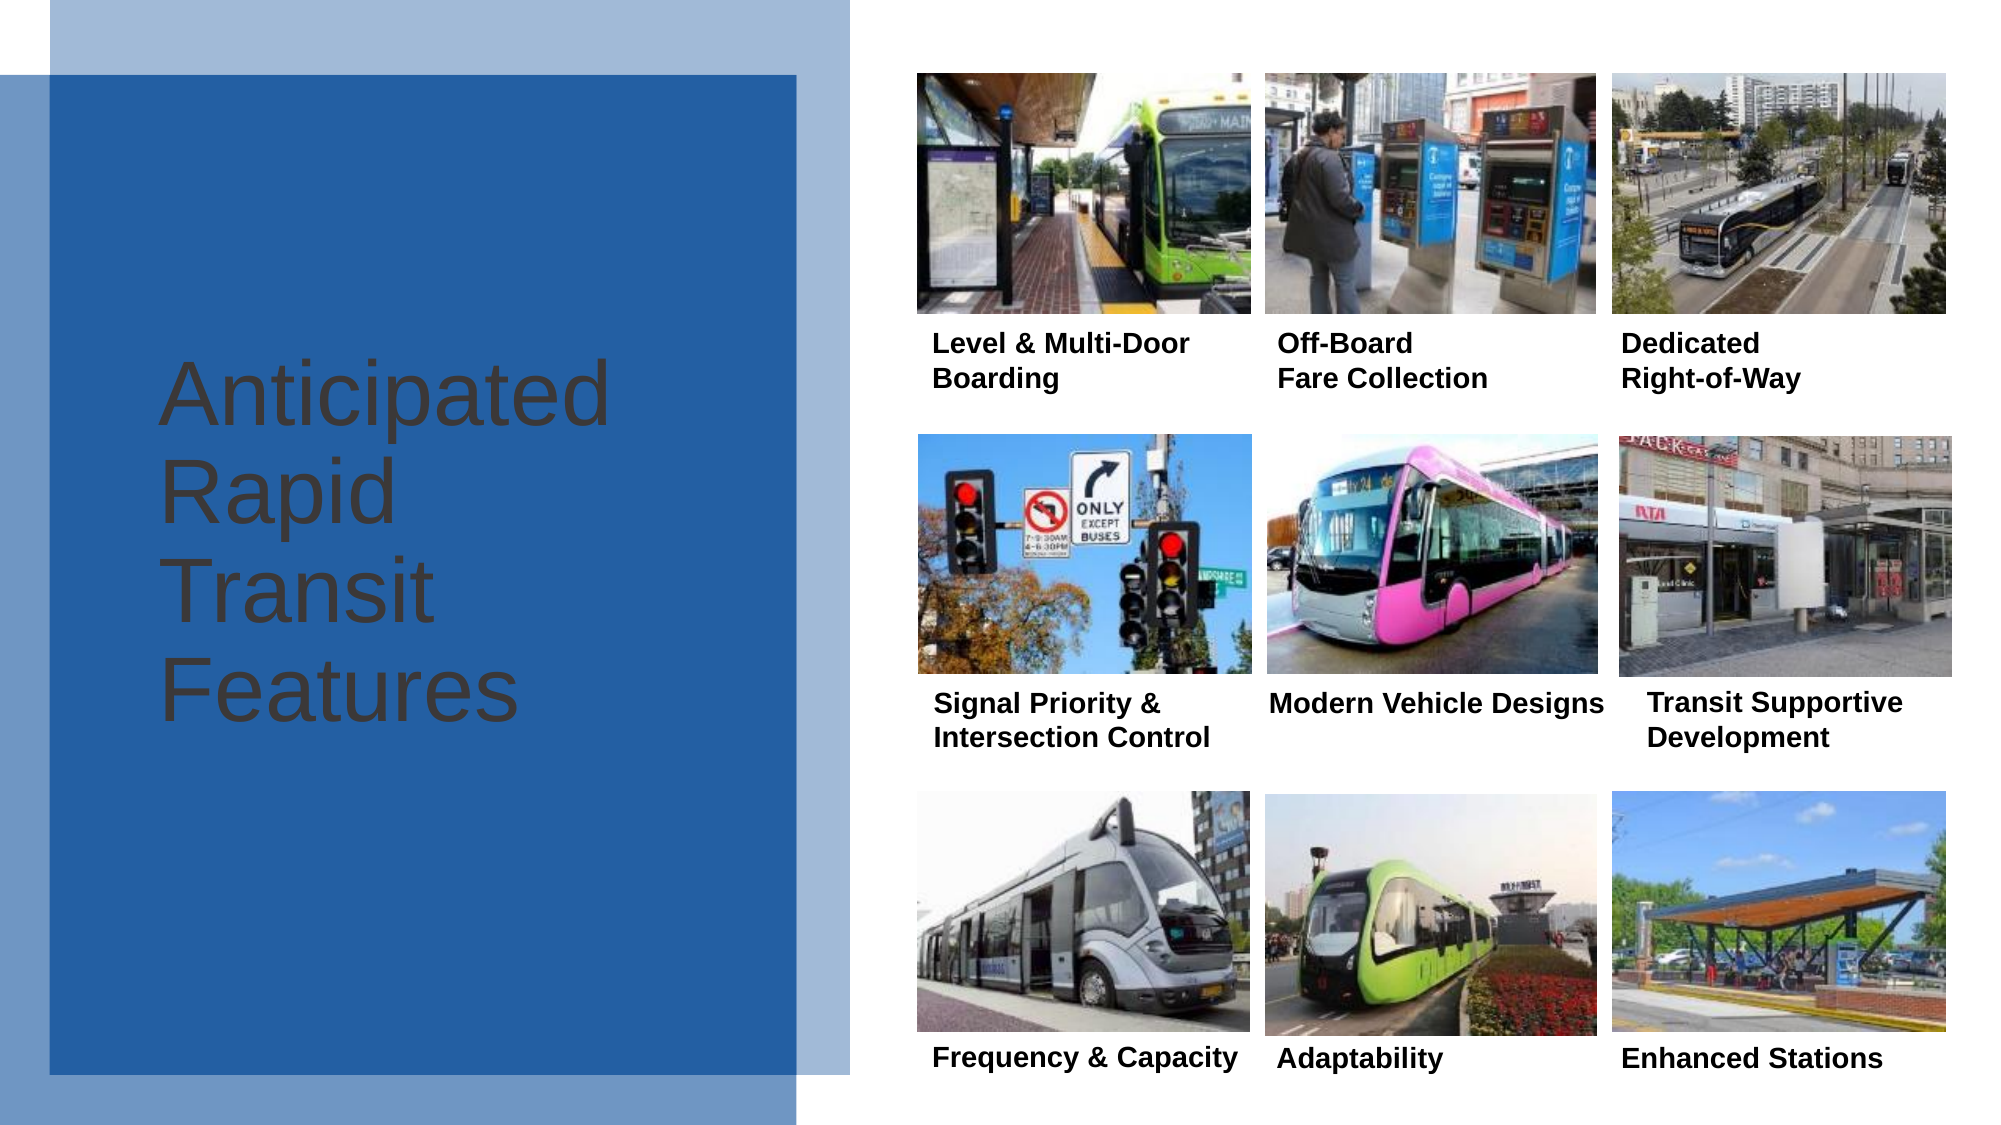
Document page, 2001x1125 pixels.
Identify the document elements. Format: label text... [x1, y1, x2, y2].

text_box Level & Multi-Door Boarding [917, 319, 1250, 400]
text_box Dedicated Right-of-Way [1606, 319, 1939, 400]
picture [1267, 434, 1598, 675]
text_box Frequency & Capacity [917, 1033, 1261, 1079]
text_box Off-Board Fare Collection [1262, 319, 1595, 400]
picture [1612, 73, 1946, 314]
text_box Adaptability [1261, 1033, 1594, 1080]
picture [1265, 794, 1599, 1036]
text_box Signal Priority & Intersection Control [918, 678, 1251, 760]
picture [1619, 436, 1952, 677]
picture [918, 434, 1252, 675]
picture [1265, 73, 1596, 314]
text_box Modern Vehicle Designs [1253, 678, 1672, 725]
picture [1612, 791, 1946, 1032]
text_box Enhanced Stations [1606, 1033, 1939, 1080]
picture [917, 791, 1250, 1032]
text_box Transit Supportive Development [1631, 695, 2000, 742]
title Anticipated Rapid Transit Features [143, 338, 704, 653]
picture [917, 73, 1251, 314]
